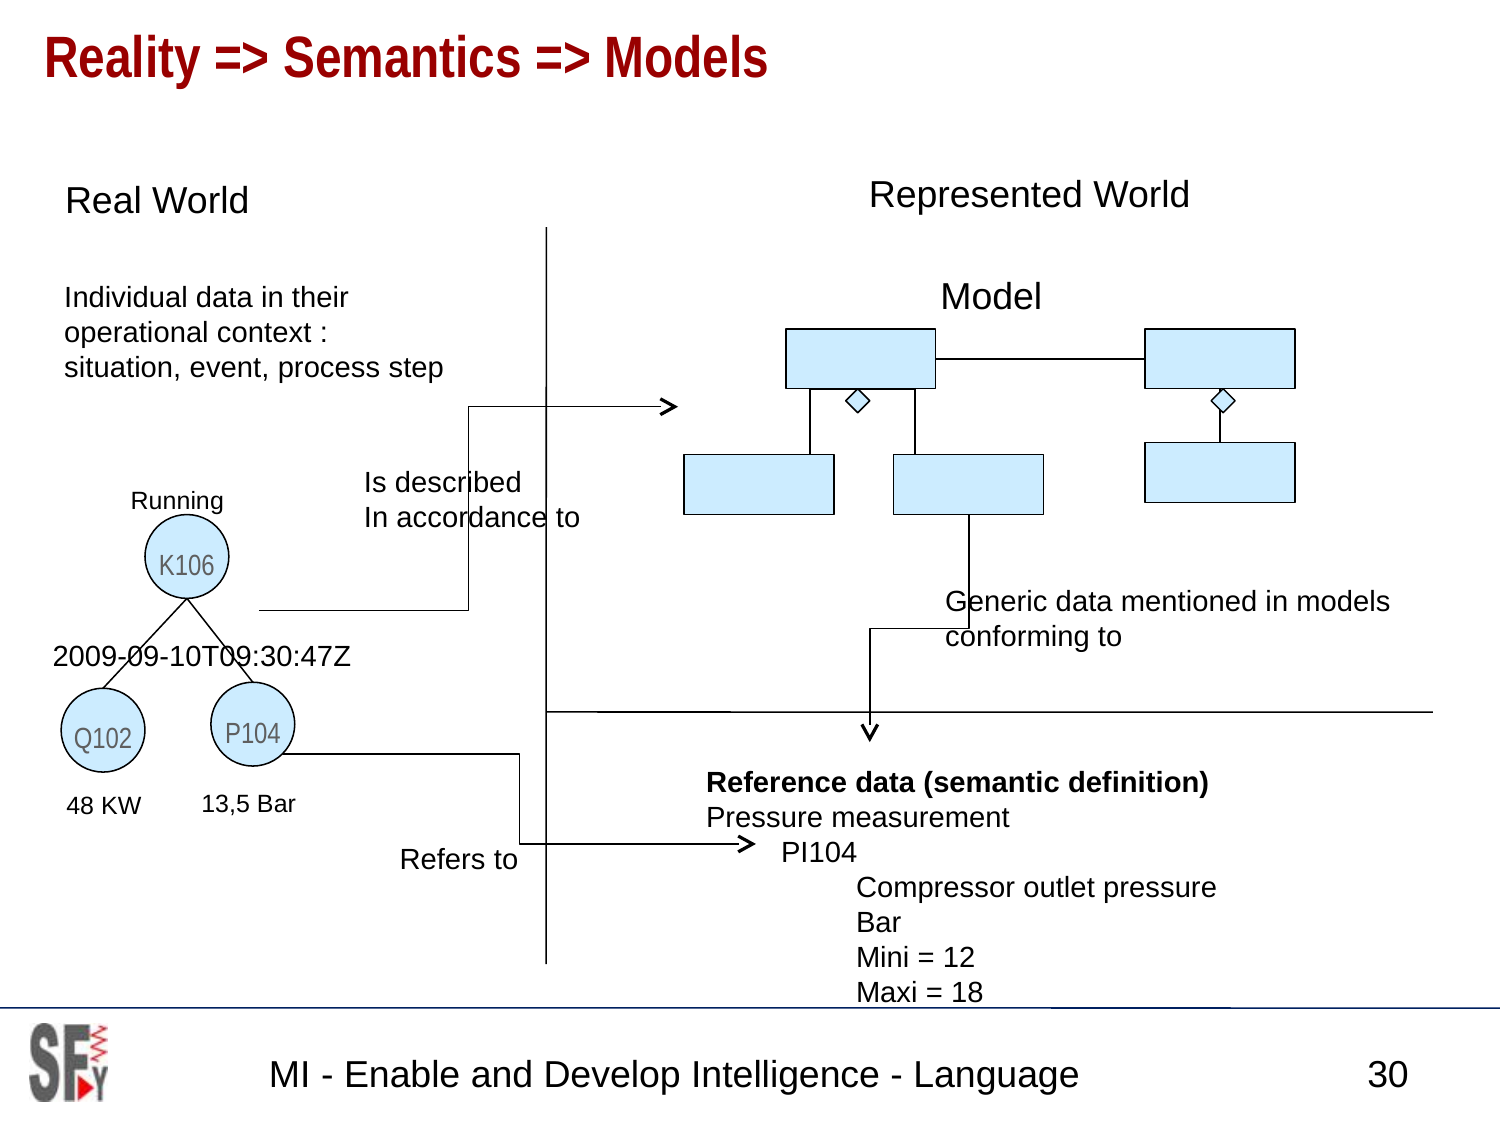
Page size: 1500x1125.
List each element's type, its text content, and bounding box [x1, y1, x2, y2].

text_box Q102 [61, 688, 145, 773]
text_box Is described In accordance to [348, 448, 596, 542]
text_box [684, 454, 834, 515]
slide_number <numéro> [1352, 1034, 1490, 1103]
text_box Real World [49, 161, 265, 229]
text_box P104 [210, 682, 295, 767]
picture [29, 1023, 108, 1102]
text_box [785, 328, 936, 413]
text_box Refers to [384, 825, 534, 883]
title Reality => Semantics => Models [29, 12, 1471, 138]
text_box 13,5 Bar [186, 772, 319, 825]
text_box [1145, 442, 1295, 503]
text_box [1145, 328, 1295, 413]
text_box Model [925, 257, 1058, 325]
text_box K106 [144, 522, 229, 599]
text_box 2009-09-10T09:30:47Z [37, 622, 367, 680]
text_box Represented World [853, 155, 1206, 223]
footer MI - Enable and Develop Intelligence - Language [253, 1034, 1336, 1103]
text_box Running [115, 469, 240, 522]
text_box Individual data in their operational context : situation, event, process step [49, 263, 481, 391]
text_box 48 KW [51, 774, 157, 828]
text_box Generic data mentioned in models conforming to [930, 567, 1415, 660]
text_box [893, 454, 1044, 515]
text_box Reference data (semantic definition) Pressure measurement PI104 Compressor outlet pressure Bar Mini = 12 Maxi = 18 [691, 748, 1233, 1016]
